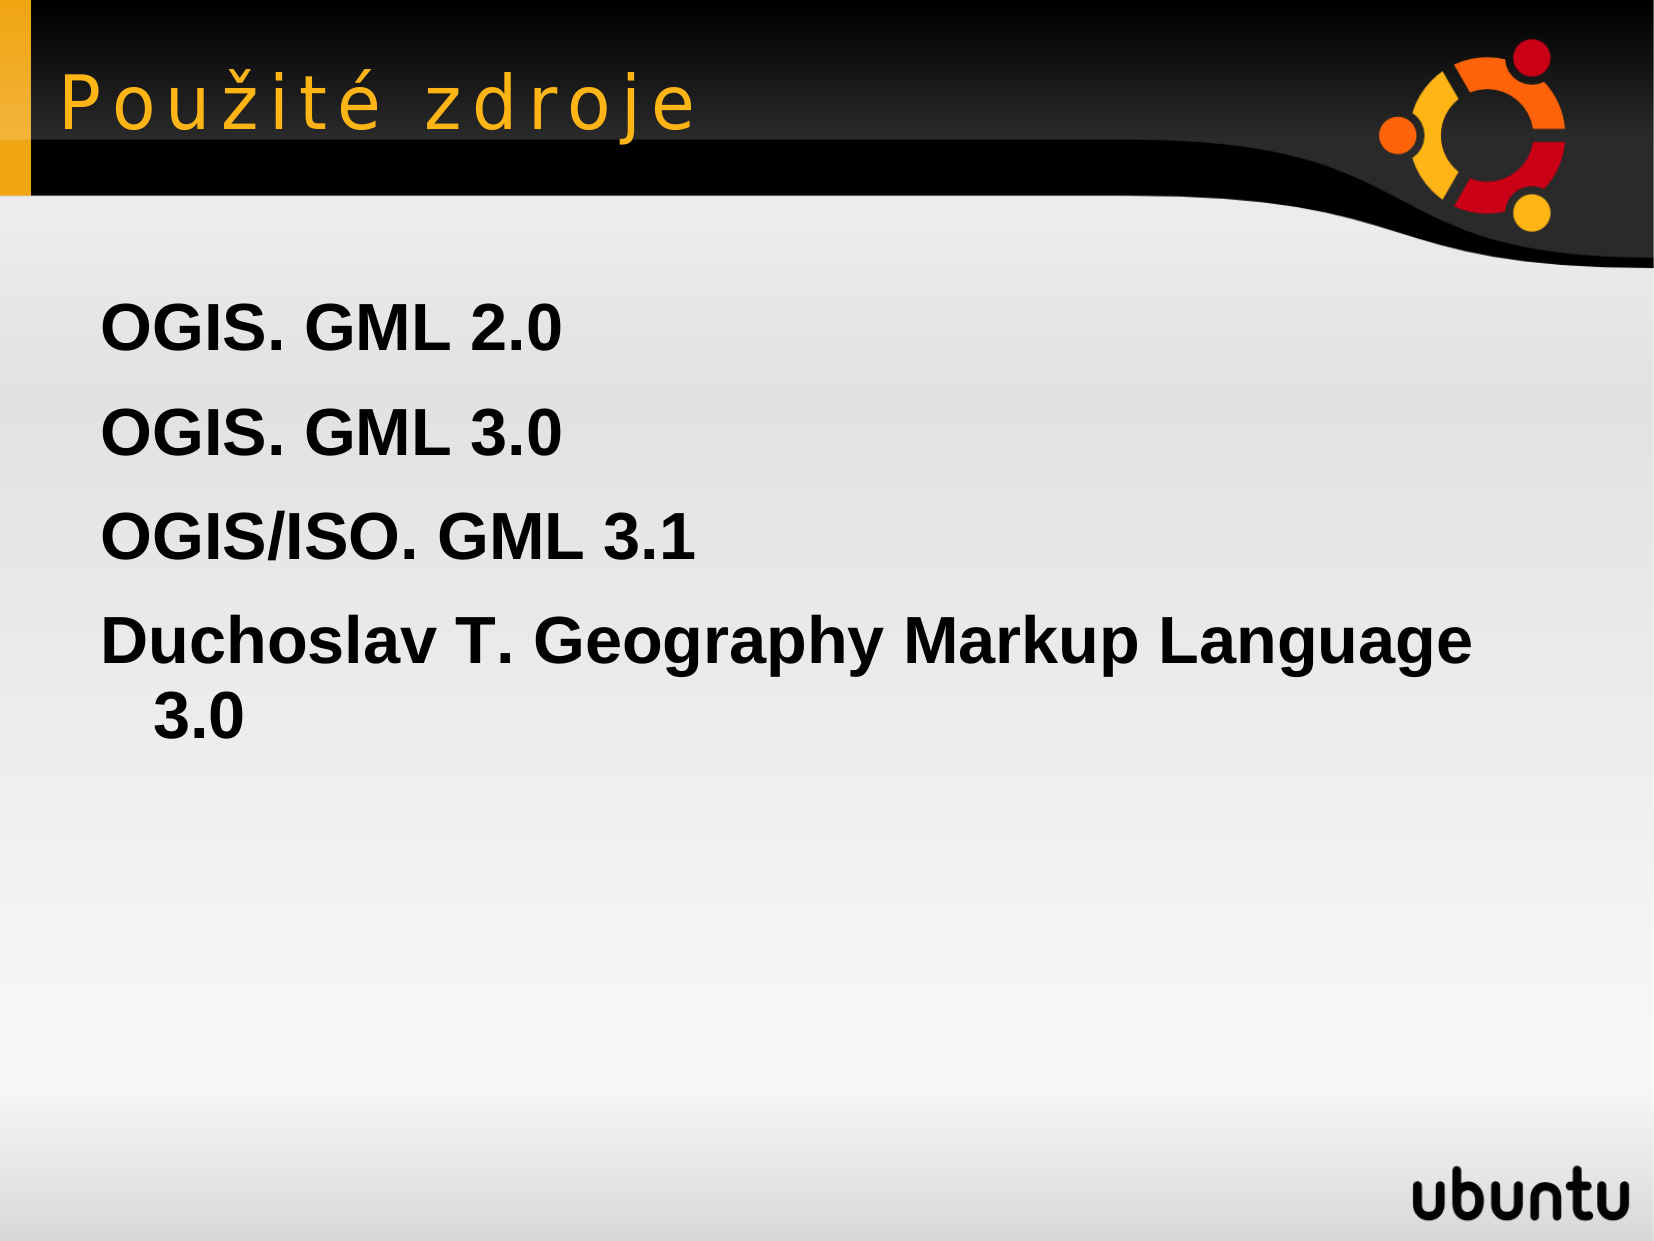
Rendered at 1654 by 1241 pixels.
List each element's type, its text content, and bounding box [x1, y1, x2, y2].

title Použité zdroje [59, 29, 1270, 178]
list OGIS. GML 2.0 OGIS. GML 3.0 OGIS/ISO. GML 3.1 Duchoslav T. Geography Markup Language 3.0 [82, 290, 1571, 1109]
picture [0, 0, 1654, 1241]
